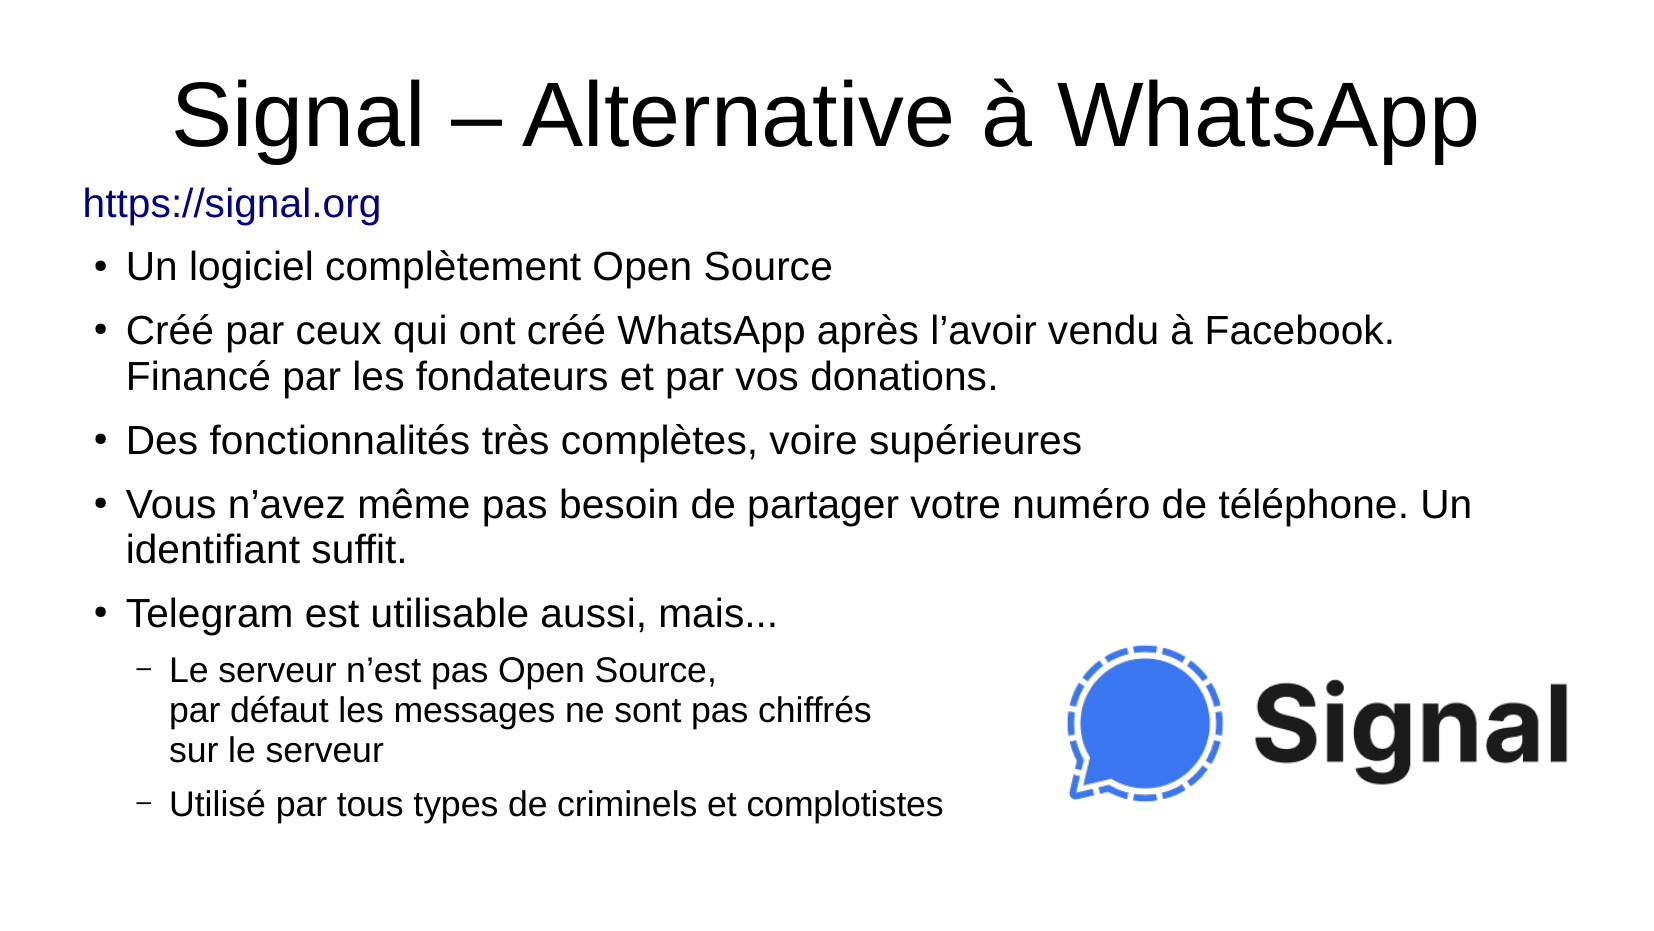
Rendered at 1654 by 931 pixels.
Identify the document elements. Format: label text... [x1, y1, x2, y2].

title Signal – Alternative à WhatsApp [82, 37, 1571, 193]
picture [1059, 637, 1576, 810]
list https://signal.org Un logiciel complètement Open Source Créé par ceux qui ont créé WhatsApp après l’avoir vendu à Facebook. Financé par les fondateurs et par vos donations. Des fonctionnalités très complètes, voire supérieures Vous n’avez même pas besoin de partager votre numéro de téléphone. Un identifiant suffit. Telegram est utilisable aussi, mais... Le serveur n’est pas Open Source, par défaut les messages ne sont pas chiffrés sur le serveur Utilisé par tous types de criminels et complotistes [82, 180, 1538, 826]
